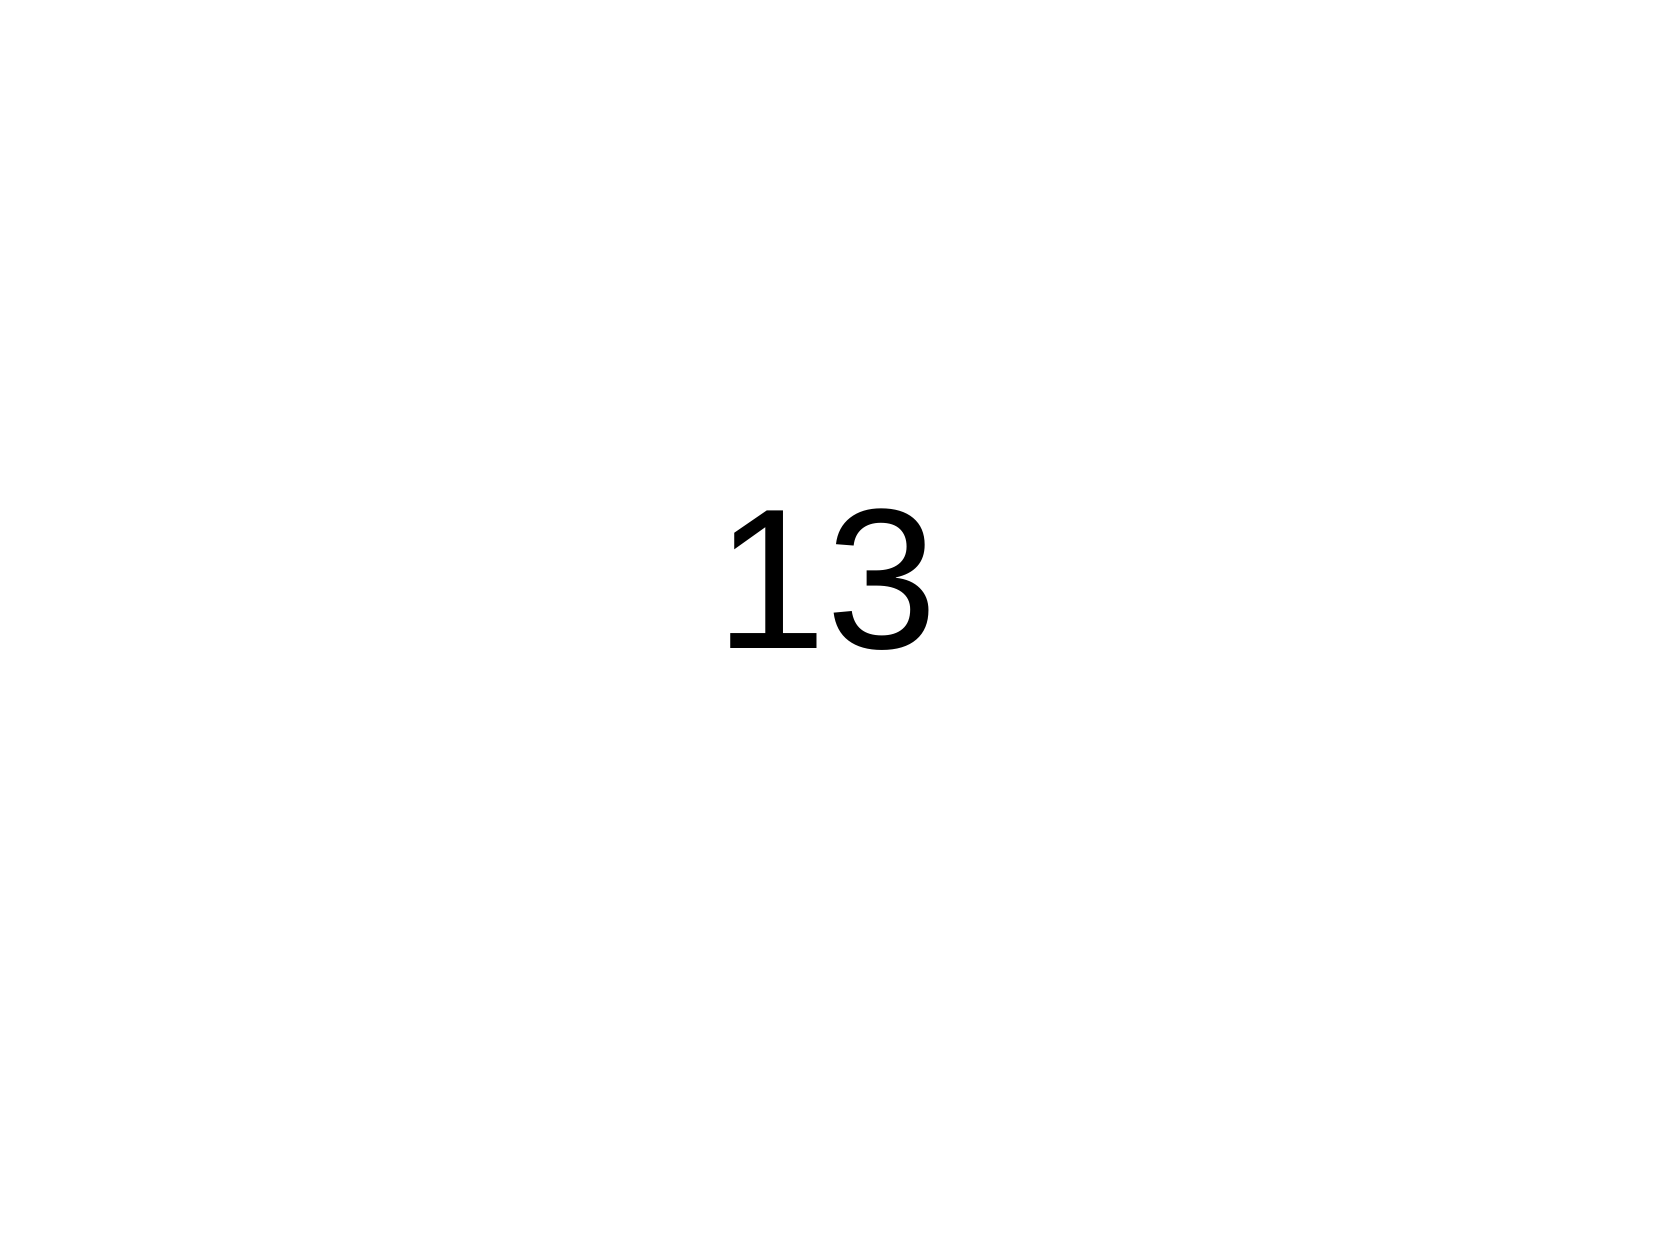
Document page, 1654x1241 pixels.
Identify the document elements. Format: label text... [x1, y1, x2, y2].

subtitle 13 [82, 49, 1571, 1109]
